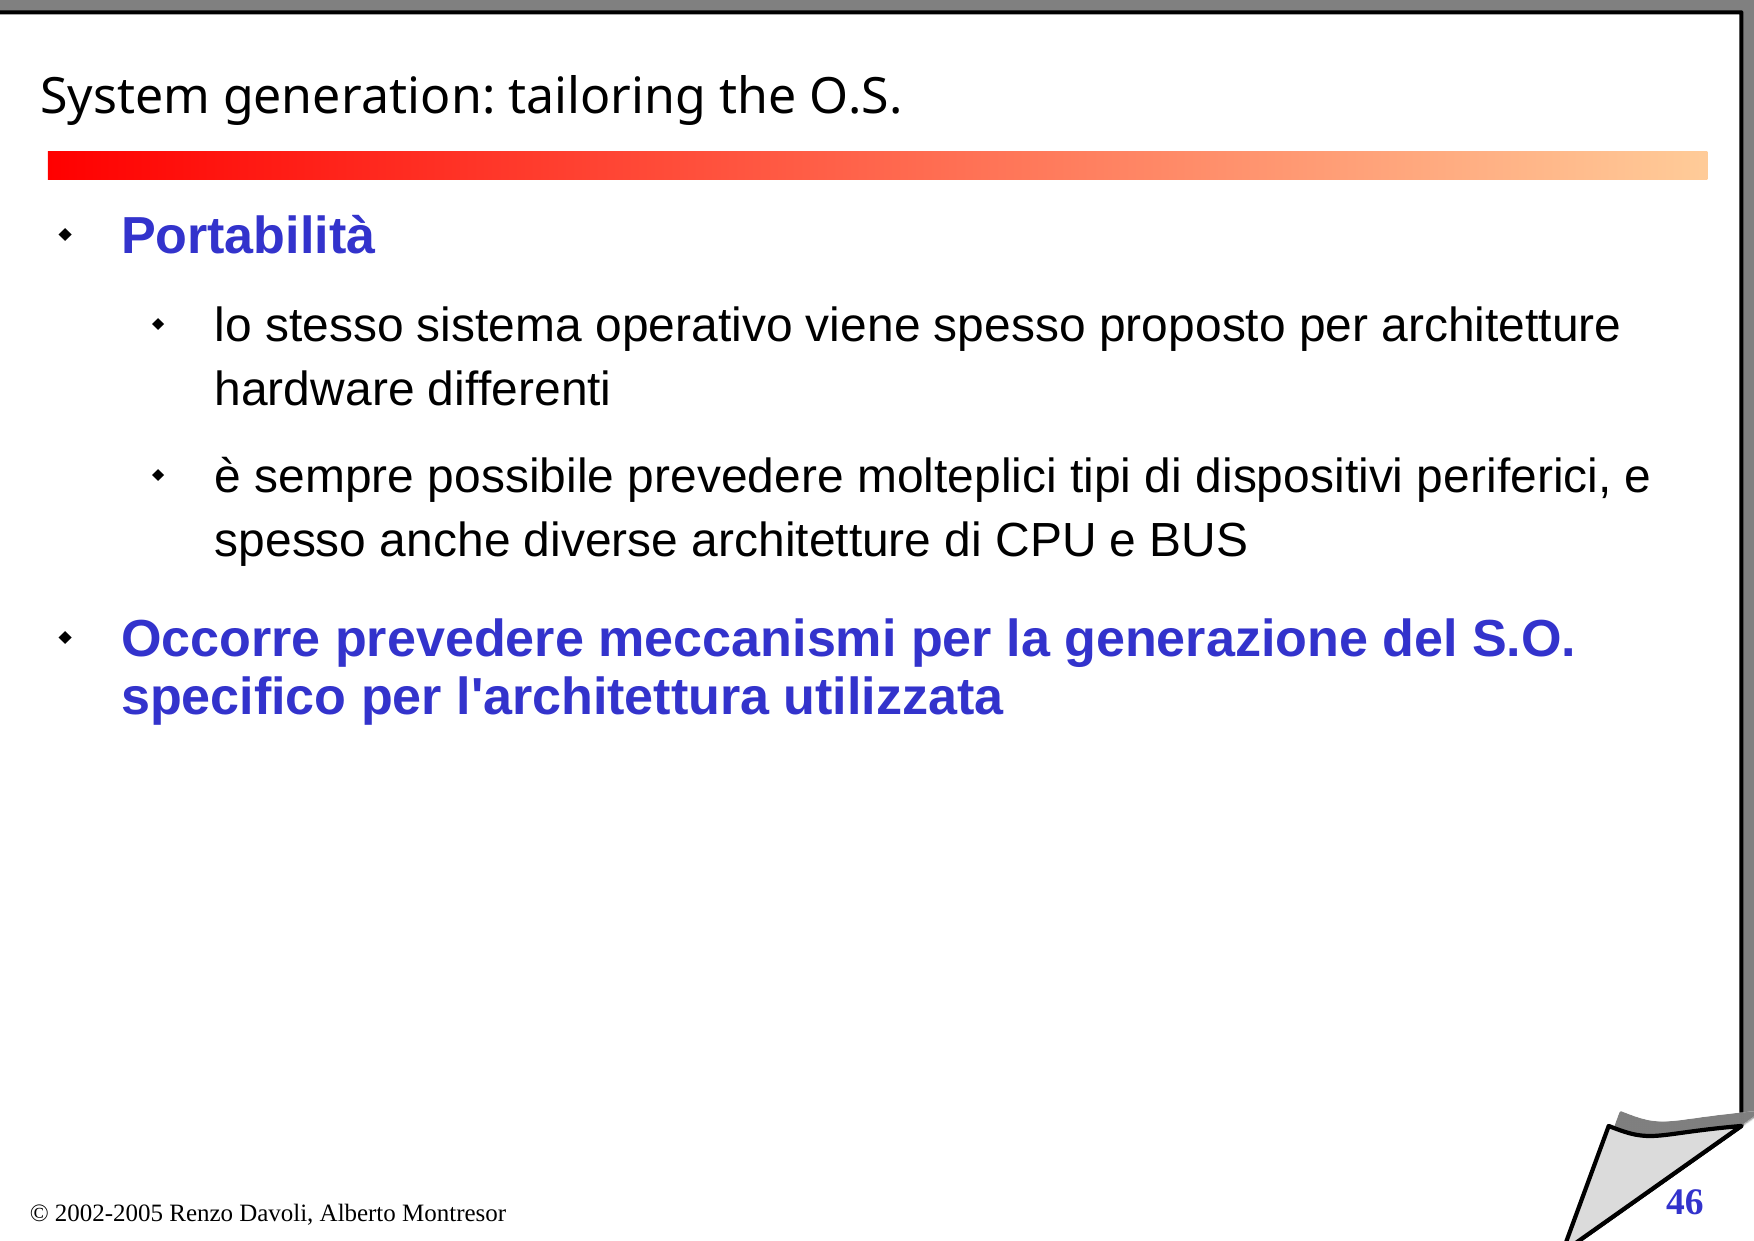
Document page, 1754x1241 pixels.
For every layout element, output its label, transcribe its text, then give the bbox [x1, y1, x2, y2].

list Portabilità lo stesso sistema operativo viene spesso proposto per architetture hardware differenti è sempre possibile prevedere molteplici tipi di dispositivi periferici, e spesso anche diverse architetture di CPU e BUS Occorre prevedere meccanismi per la generazione del S.O. specifico per l'architettura utilizzata [58, 206, 1696, 815]
title System generation: tailoring the O.S. [40, 49, 1714, 144]
